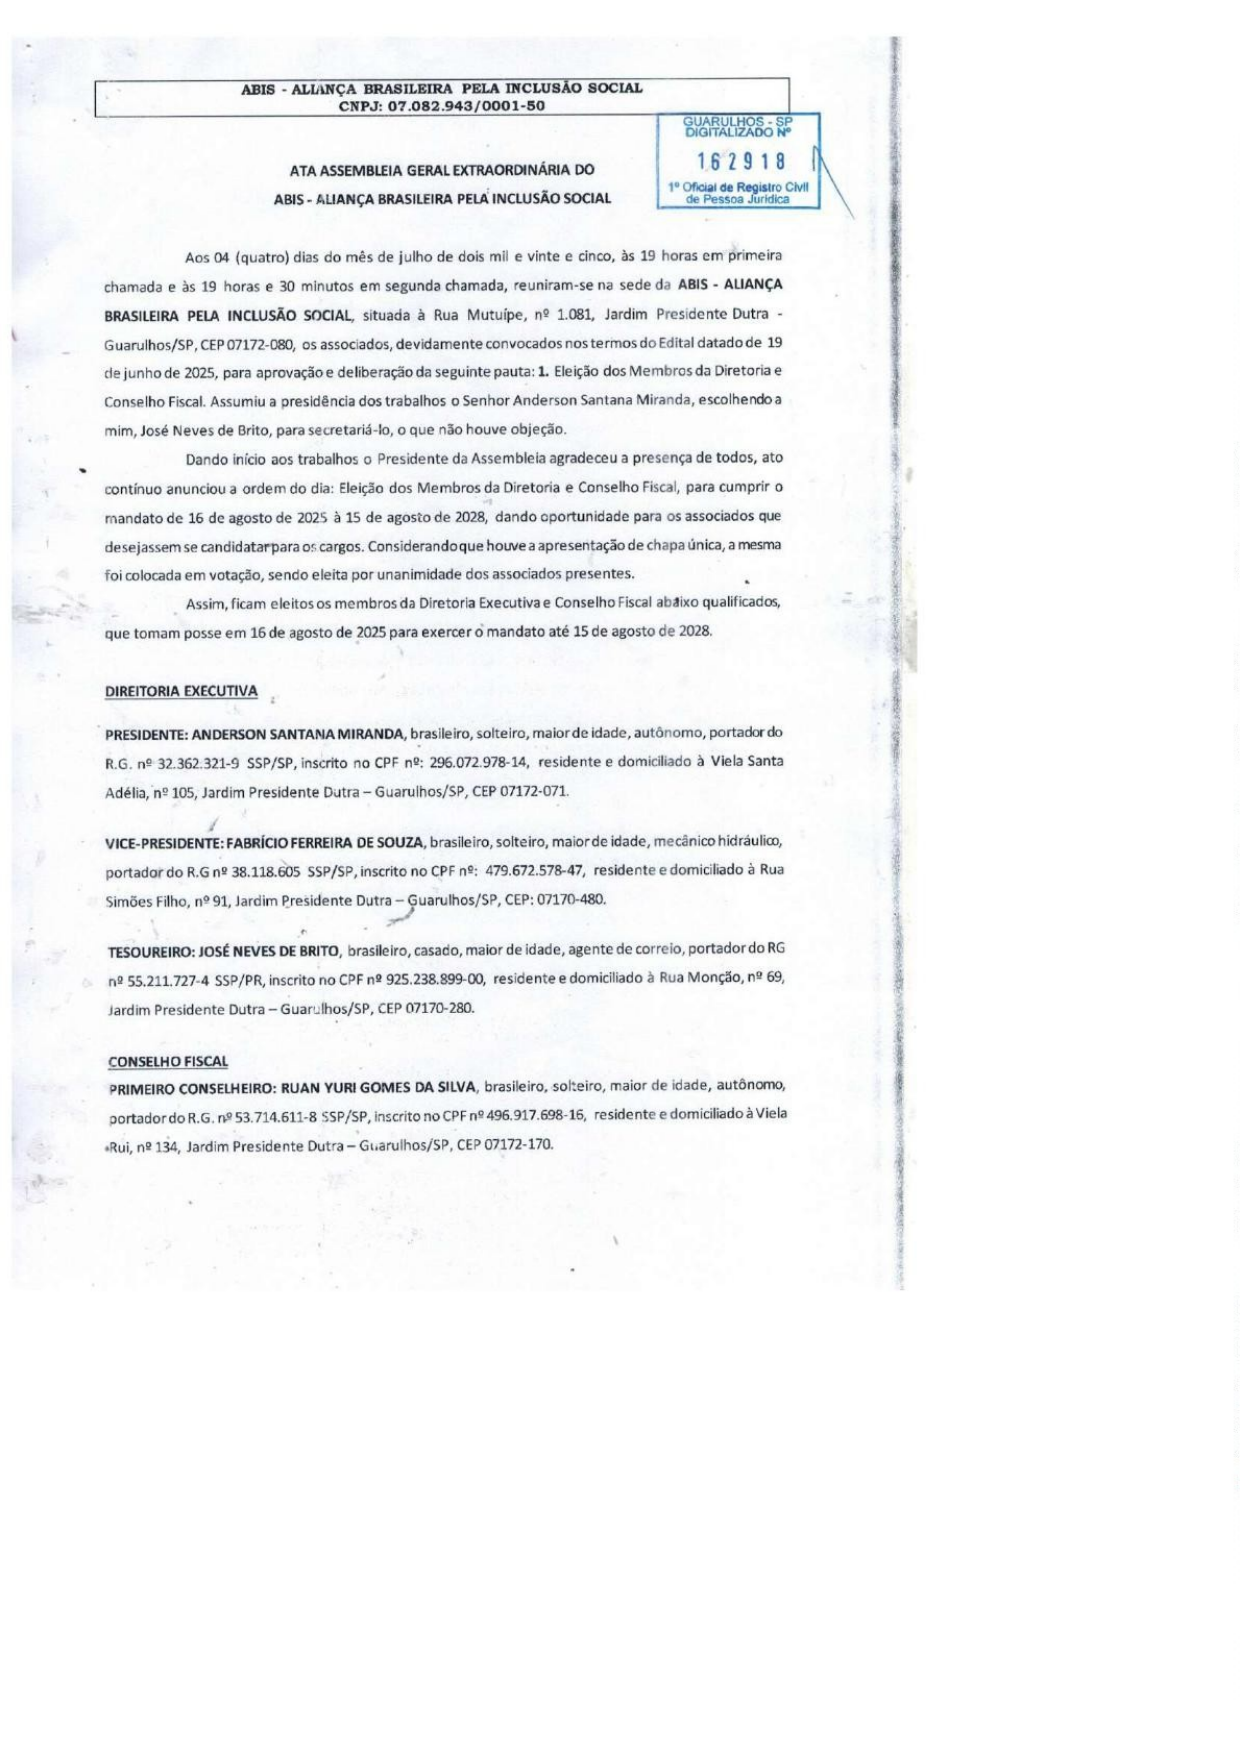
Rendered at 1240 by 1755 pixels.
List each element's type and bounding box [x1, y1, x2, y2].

text_box [0, 24, 1240, 1730]
